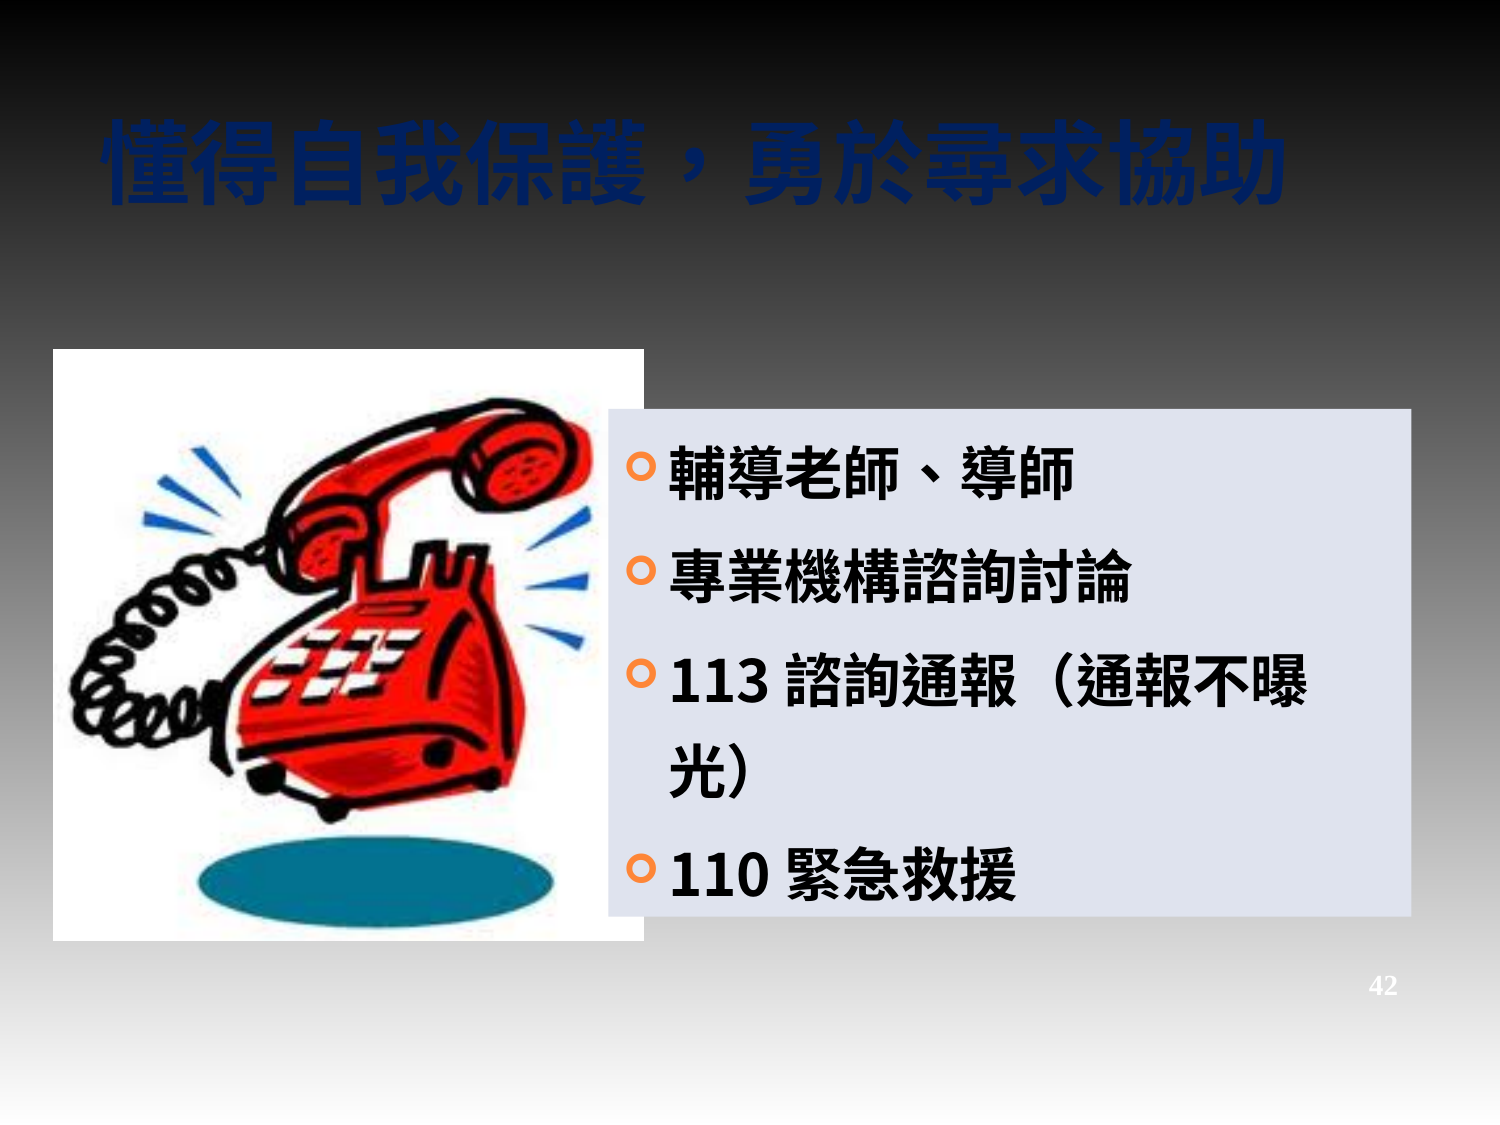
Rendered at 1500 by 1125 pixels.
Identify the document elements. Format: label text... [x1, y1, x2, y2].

text_box 懂得自我保護，勇於尋求協助 [83, 78, 1481, 245]
slide_number <編號> [1333, 940, 1434, 1026]
list 輔導老師、導師 專業機構諮詢討論 113諮詢通報（通報不曝光） 110緊急救援 [608, 408, 1412, 917]
picture [53, 349, 644, 941]
